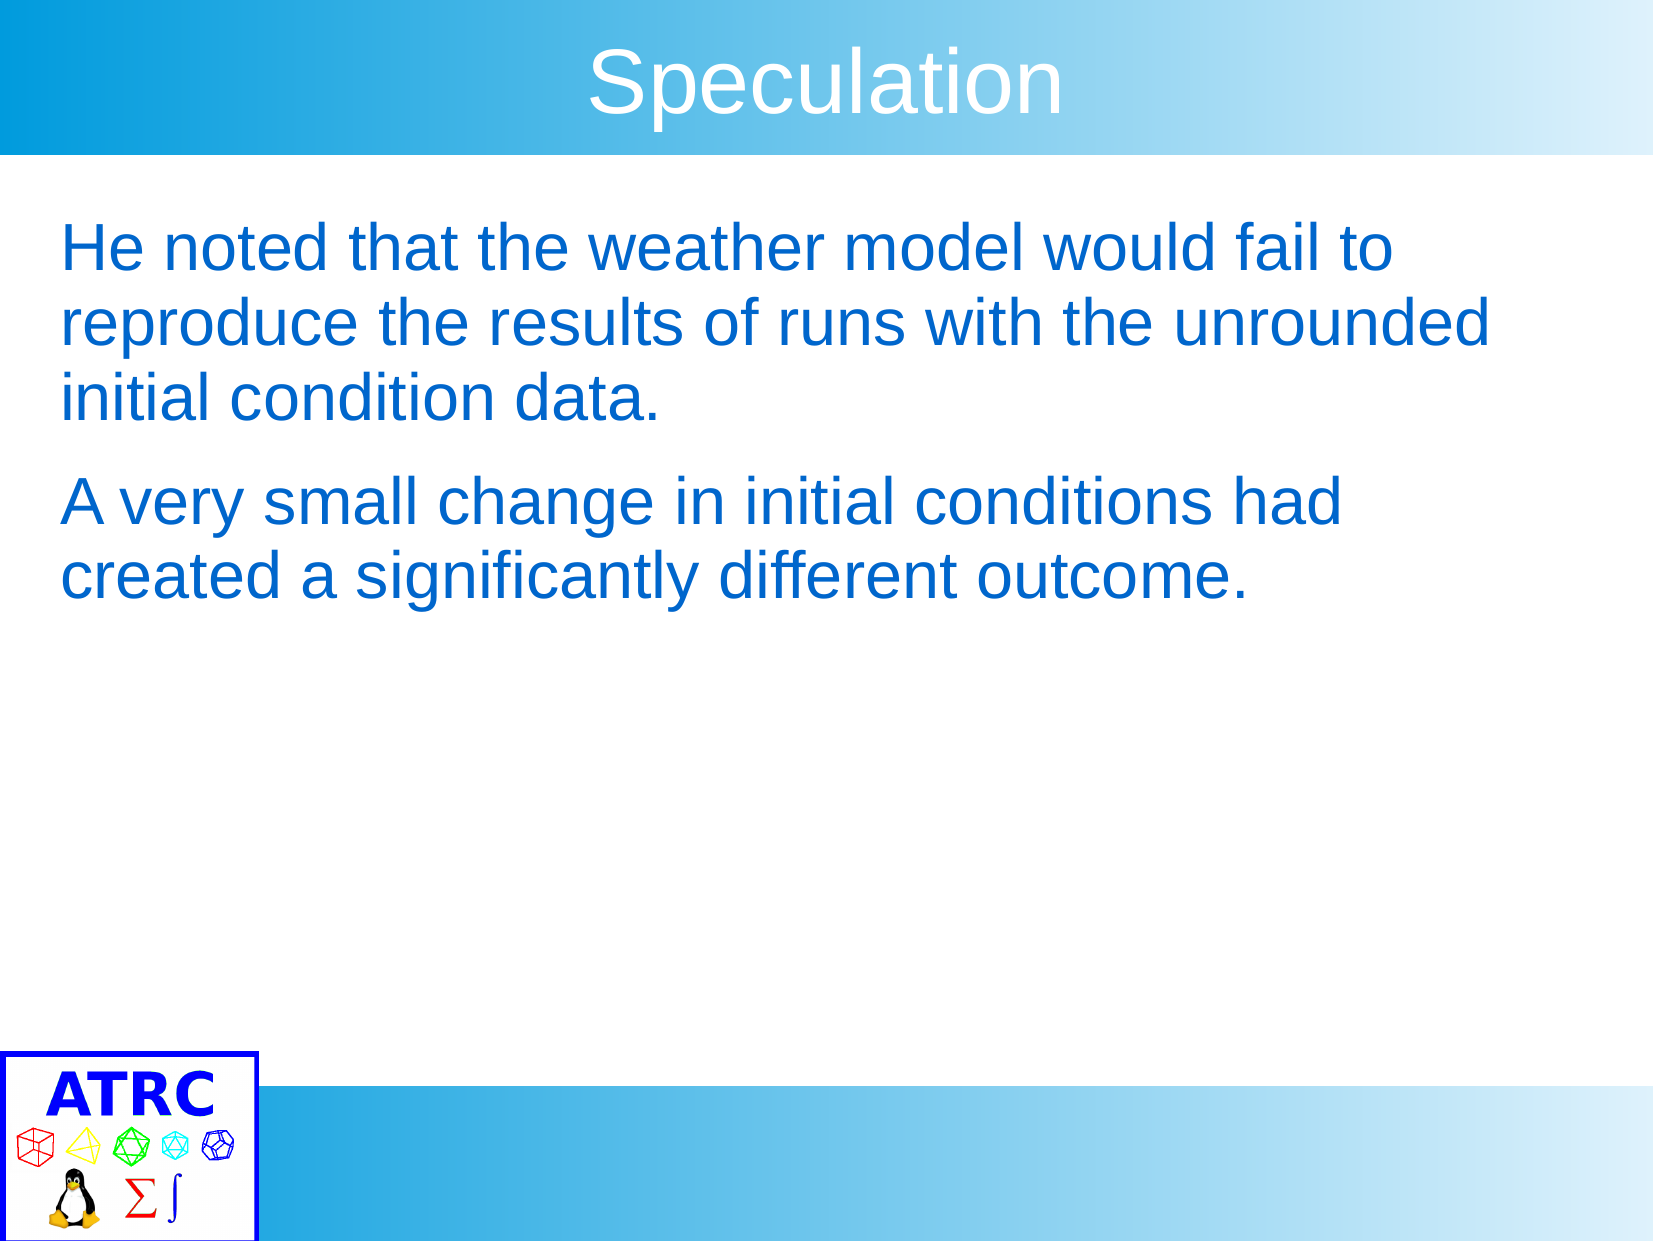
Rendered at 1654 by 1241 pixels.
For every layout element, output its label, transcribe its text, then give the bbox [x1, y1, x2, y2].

list He noted that the weather model would fail to reproduce the results of runs with the unrounded initial condition data. A very small change in initial conditions had created a significantly different outcome. [60, 210, 1549, 930]
picture [0, 1051, 259, 1241]
title Speculation [82, 30, 1571, 135]
